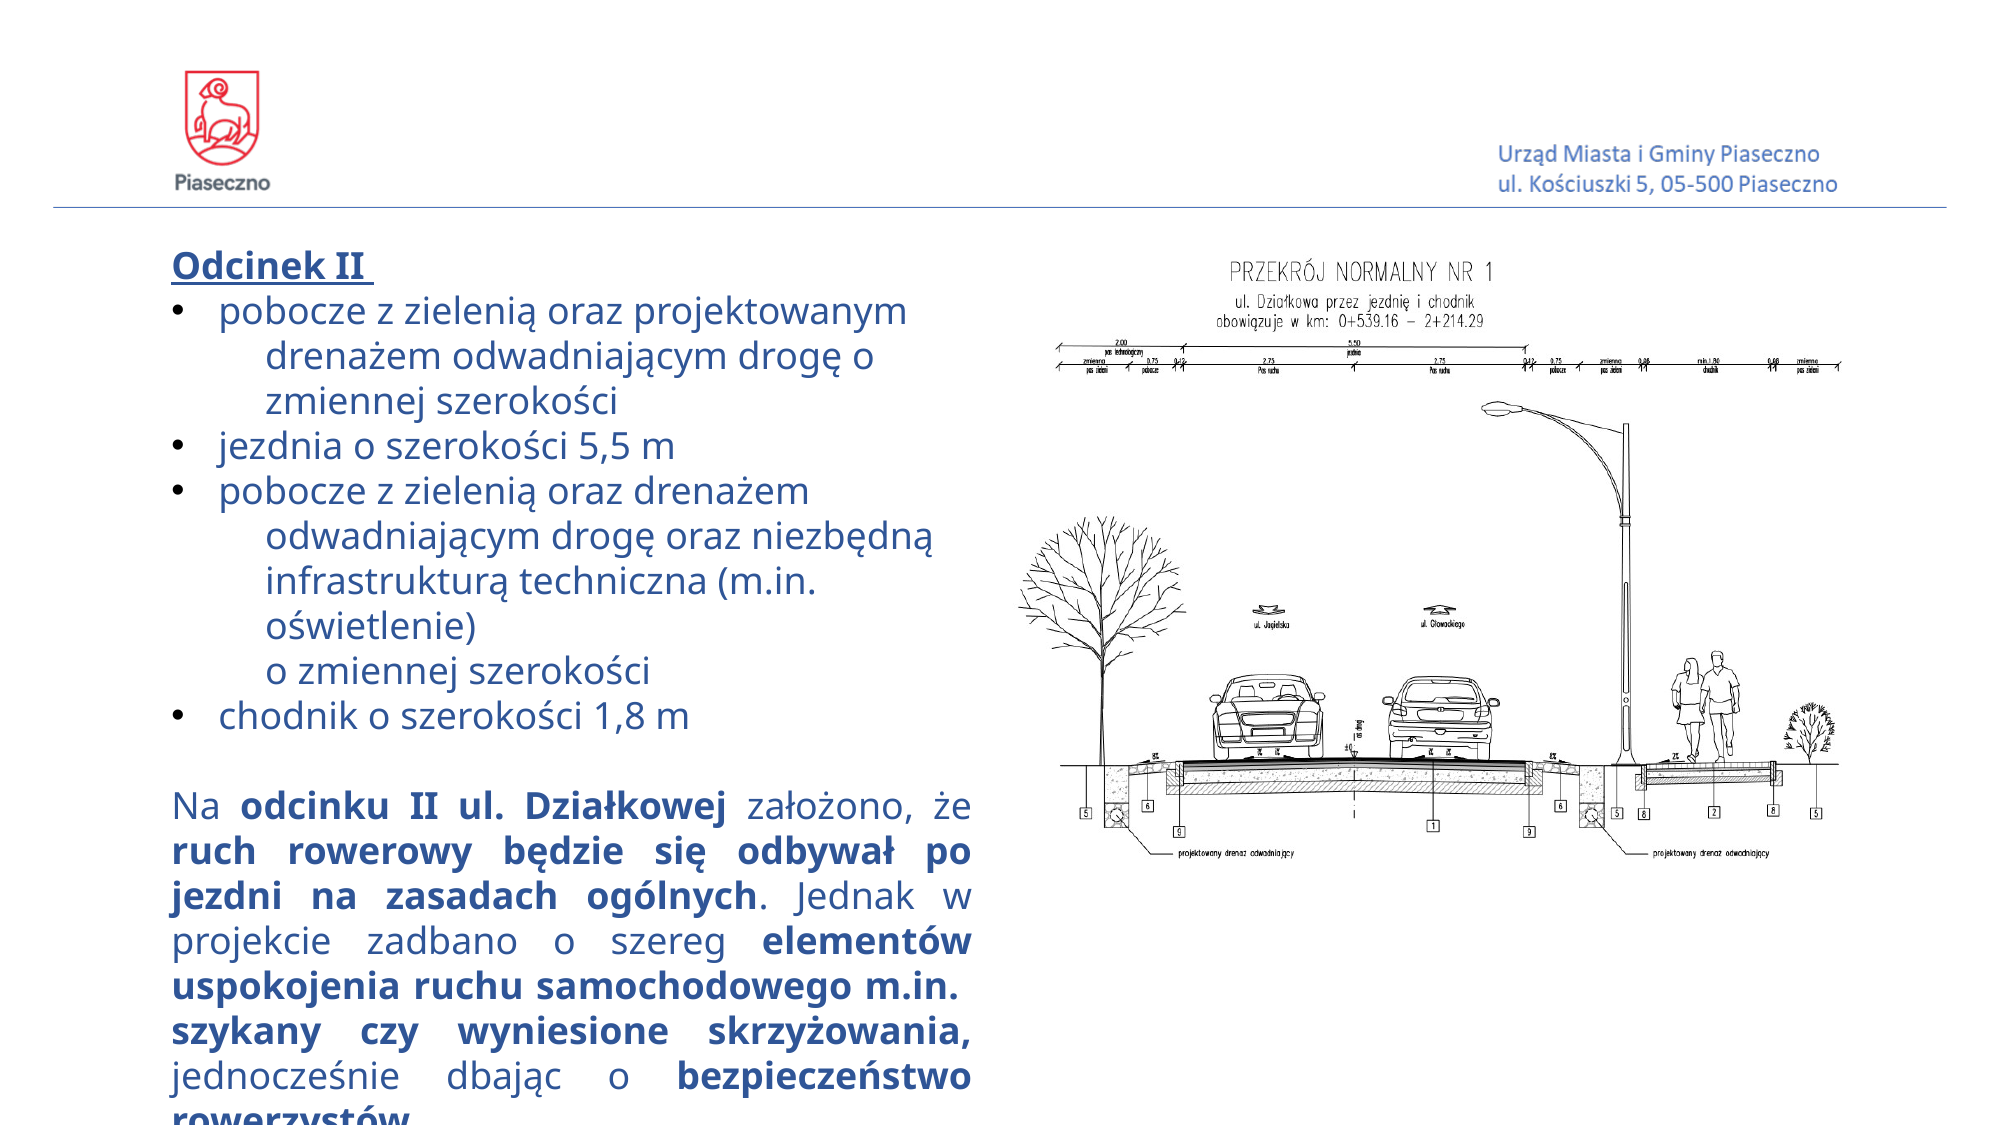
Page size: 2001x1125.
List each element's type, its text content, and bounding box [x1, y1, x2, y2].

text_box Odcinek II pobocze z zielenią oraz projektowanym drenażem odwadniającym drogę o zmiennej szerokości jezdnia o szerokości 5,5 m pobocze z zielenią oraz drenażem odwadniającym drogę oraz niezbędną infrastrukturą techniczna (m.in. oświetlenie) o zmiennej szerokości chodnik o szerokości 1,8 m Na odcinku II ul. Działkowej założono, że ruch rowerowy będzie się odbywał po jezdni na zasadach ogólnych. Jednak w projekcie zadbano o szereg elementów uspokojenia ruchu samochodowego m.in. szykany czy wyniesione skrzyżowania, jednocześnie dbając o bezpieczeństwo rowerzystów. [156, 234, 987, 1125]
picture [999, 234, 1844, 883]
picture [53, 69, 1947, 215]
